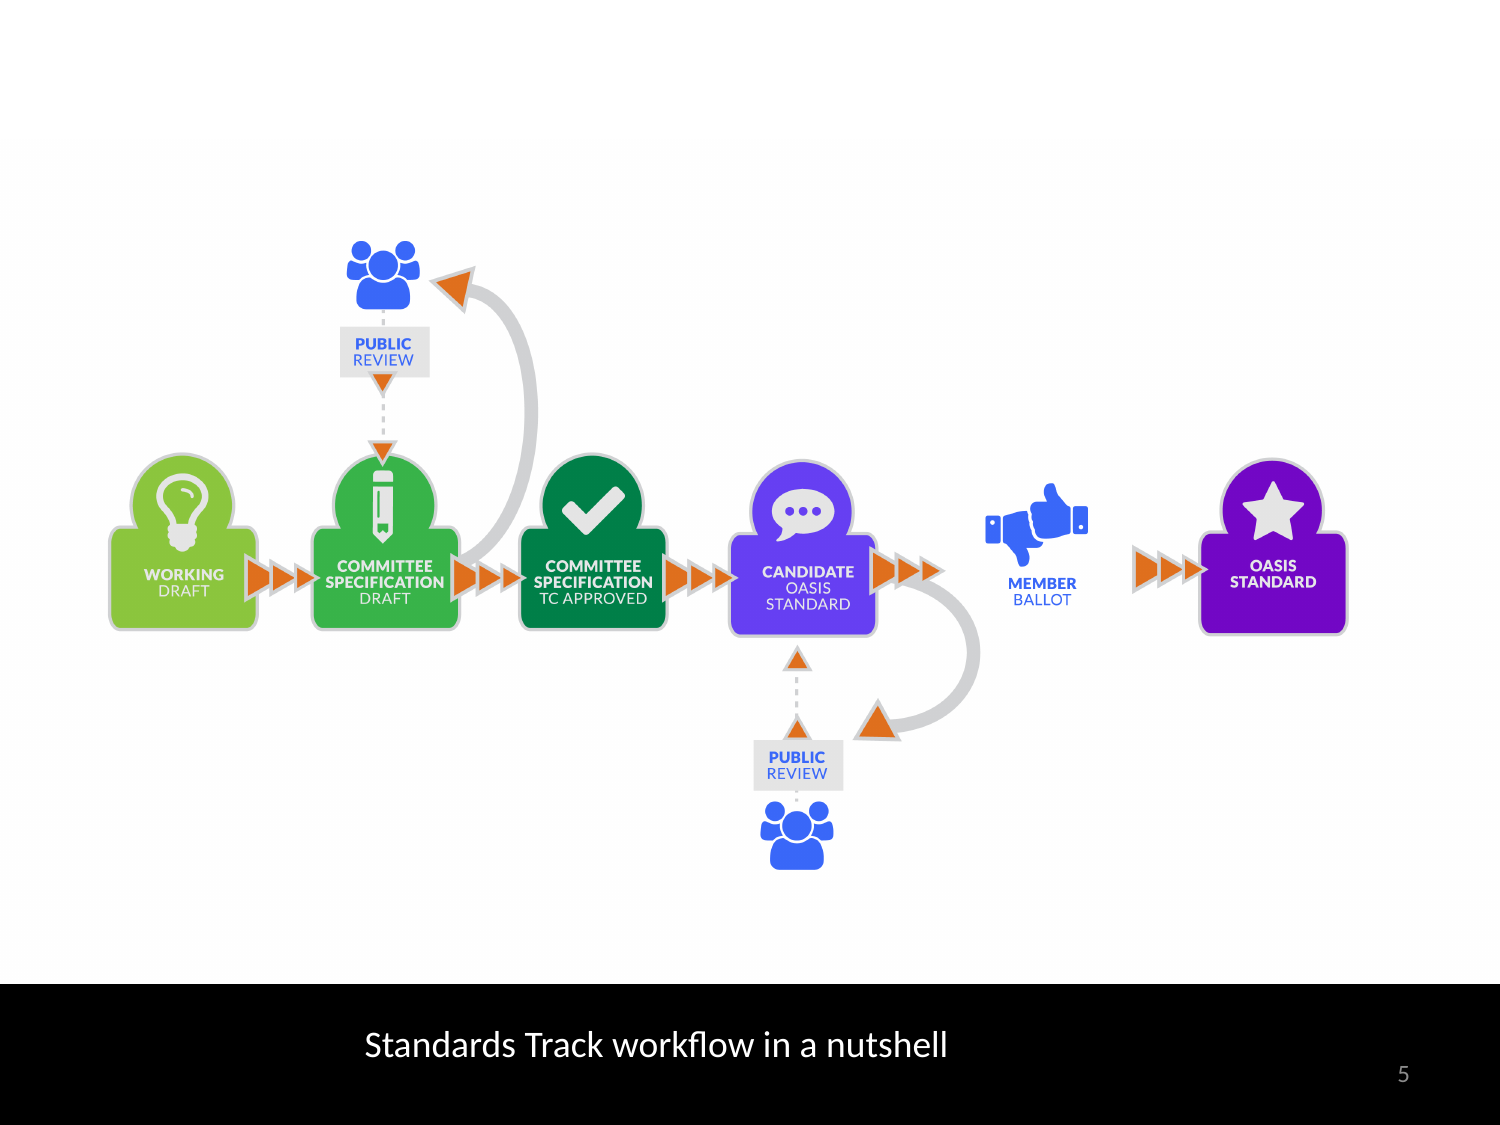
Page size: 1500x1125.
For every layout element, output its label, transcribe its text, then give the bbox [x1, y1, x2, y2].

slide_number <number> [1074, 1042, 1425, 1103]
picture [0, 139, 1500, 984]
text_box Standards Track workflow in a nutshell [349, 1012, 1101, 1073]
text_box [0, 984, 1500, 1125]
